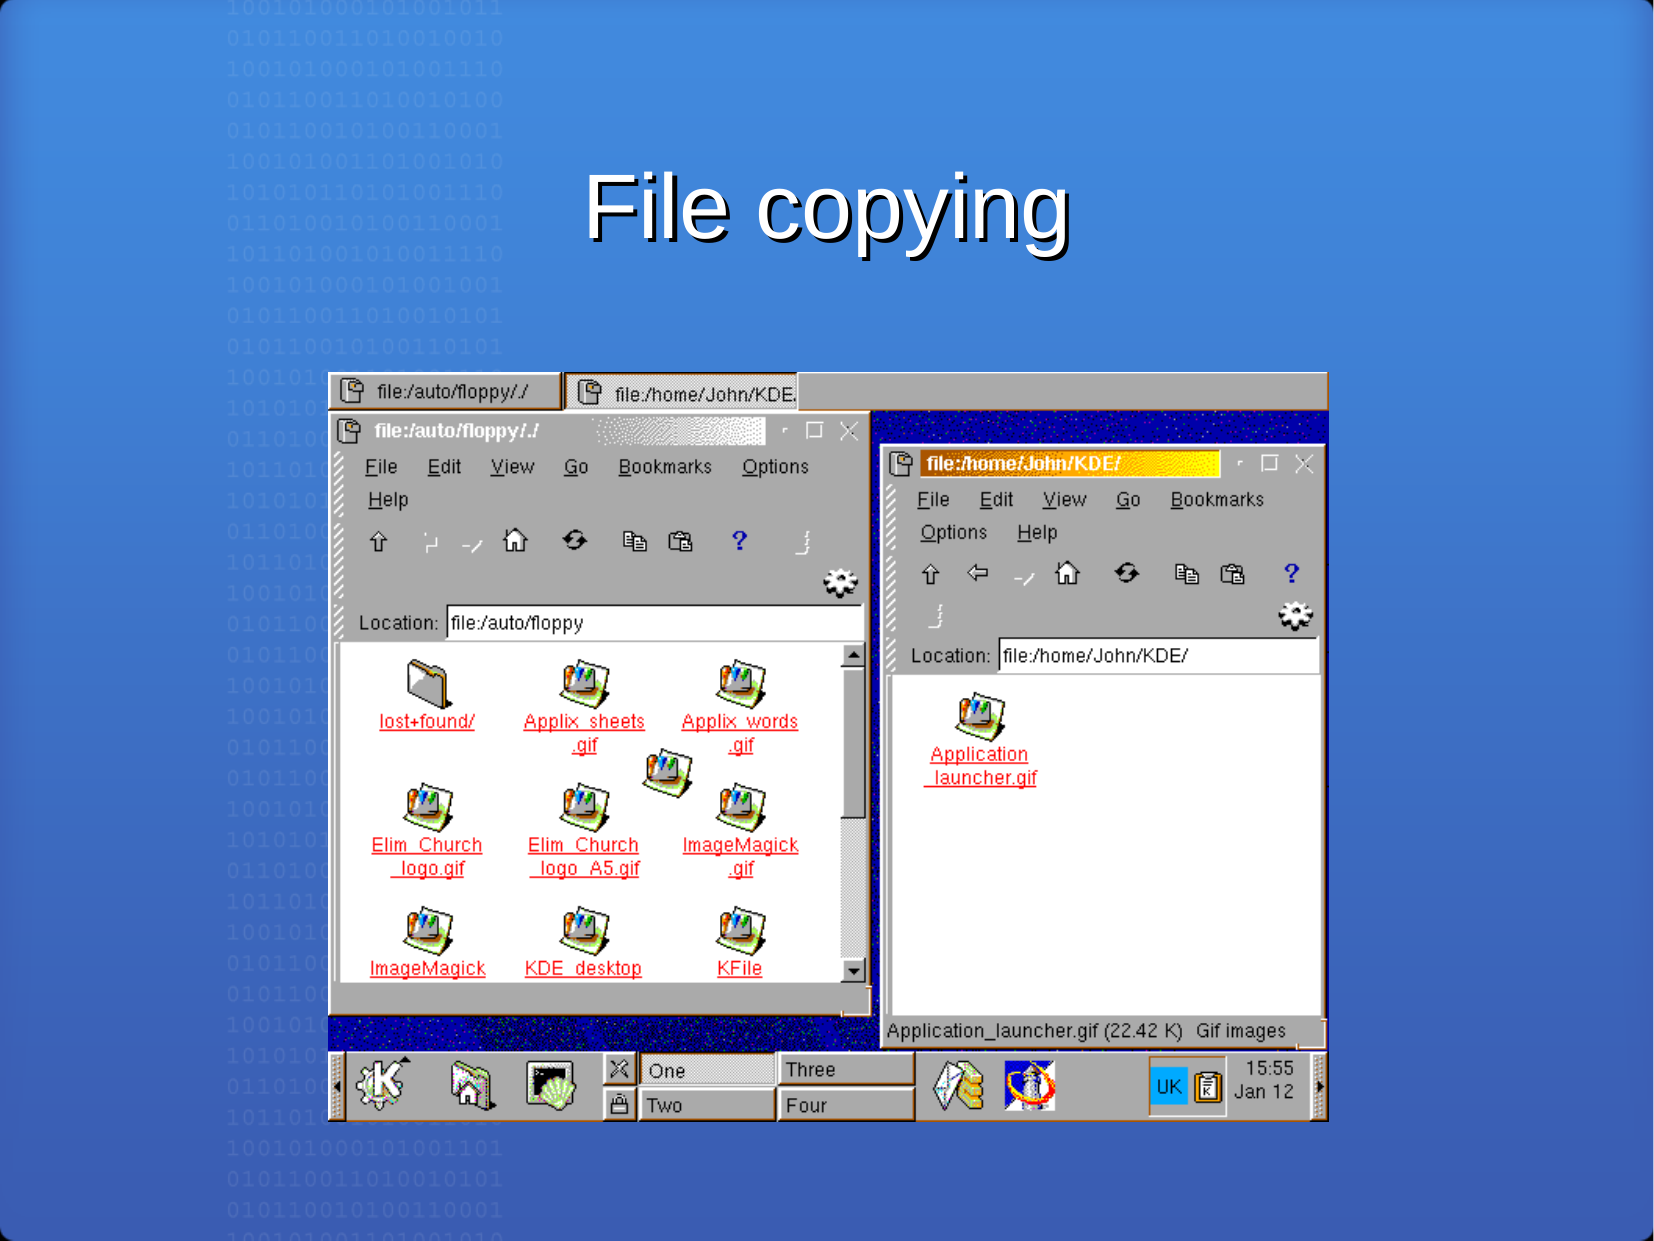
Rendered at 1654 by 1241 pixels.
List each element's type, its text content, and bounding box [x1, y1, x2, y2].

title File copying [121, 110, 1534, 303]
picture [0, 0, 1654, 1241]
